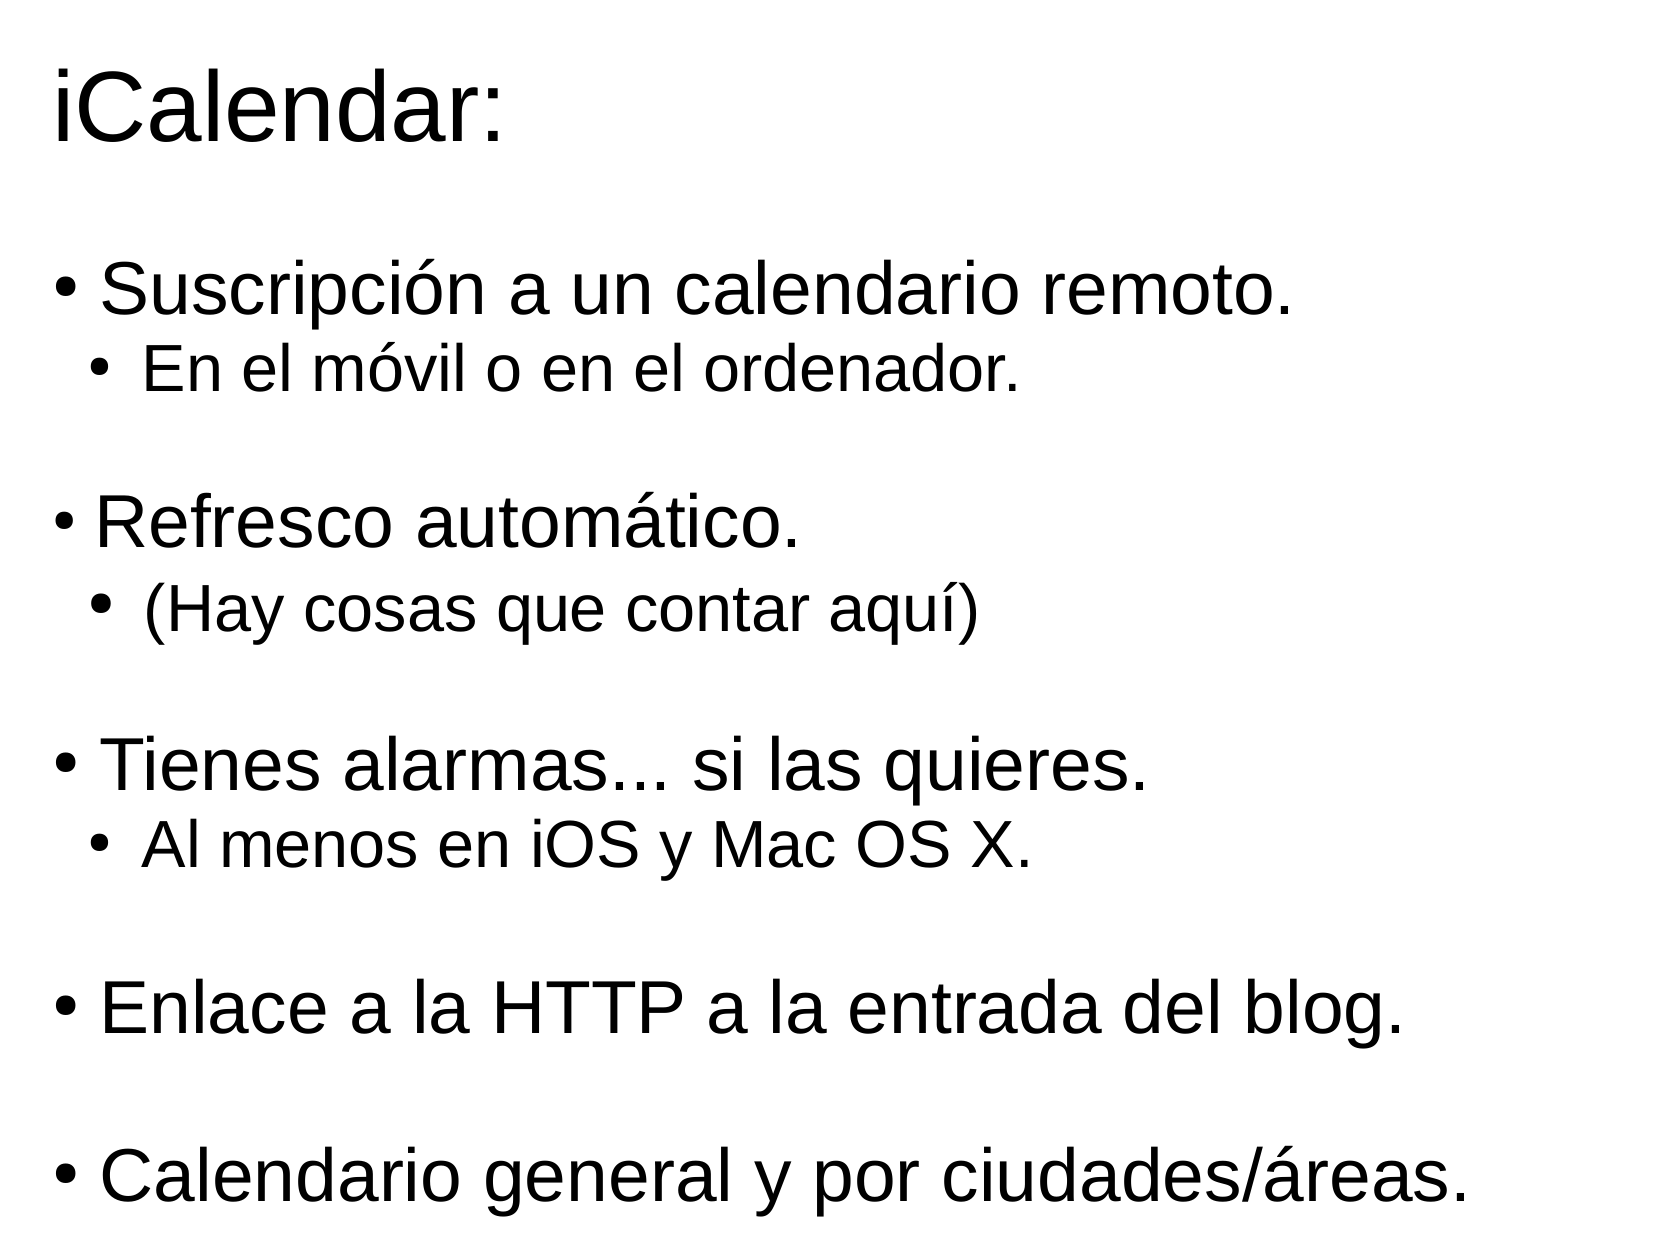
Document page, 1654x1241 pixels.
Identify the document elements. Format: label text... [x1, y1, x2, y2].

text_box iCalendar: Suscripción a un calendario remoto. En el móvil o en el ordenador. Refresco automático. (Hay cosas que contar aquí) Tienes alarmas... si las quieres. Al menos en iOS y Mac OS X. Enlace a la HTTP a la entrada del blog. Calendario general y por ciudades/áreas. [37, 43, 1613, 1225]
